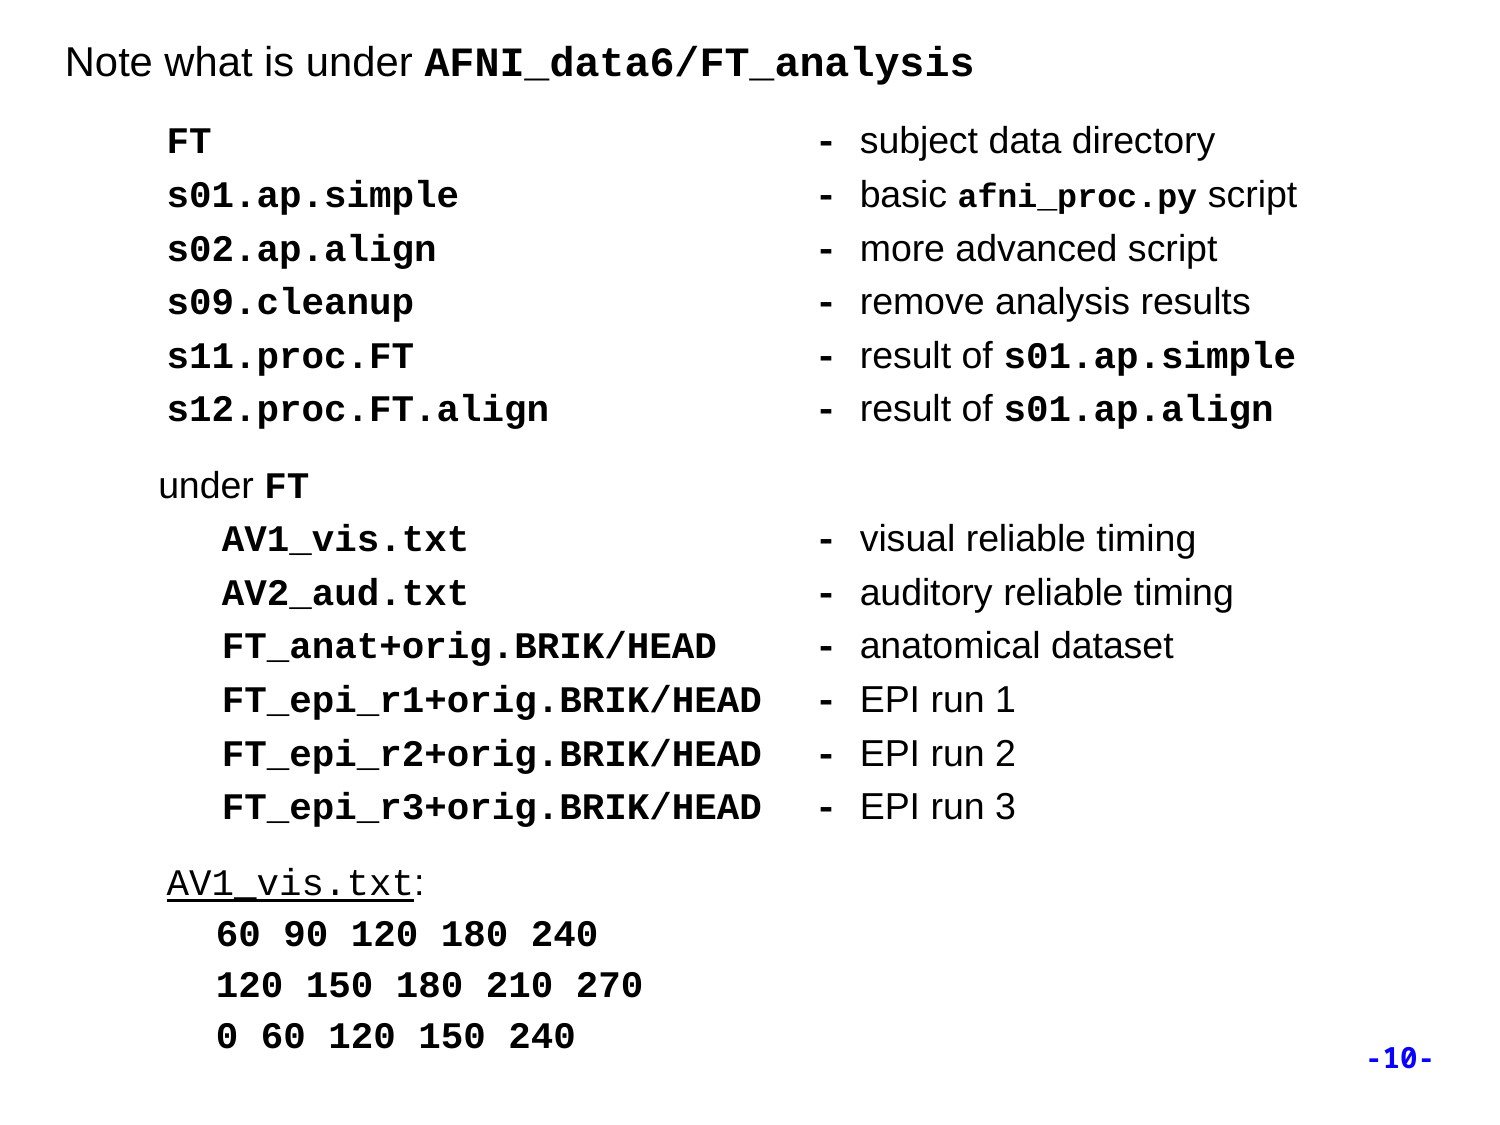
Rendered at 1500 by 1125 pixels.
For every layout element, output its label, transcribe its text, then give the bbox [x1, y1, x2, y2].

list Note what is under AFNI_data6/FT_analysis FT - subject data directory s01.ap.simple - basic afni_proc.py script s02.ap.align - more advanced script s09.cleanup - remove analysis results s11.proc.FT - result of s01.ap.simple s12.proc.FT.align - result of s01.ap.align under FT AV1_vis.txt - visual reliable timing AV2_aud.txt - auditory reliable timing FT_anat+orig.BRIK/HEAD - anatomical dataset FT_epi_r1+orig.BRIK/HEAD - EPI run 1 FT_epi_r2+orig.BRIK/HEAD - EPI run 2 FT_epi_r3+orig.BRIK/HEAD - EPI run 3 AV1_vis.txt: 60 90 120 180 240 120 150 180 210 270 0 60 120 150 240 [50, 31, 1463, 1088]
